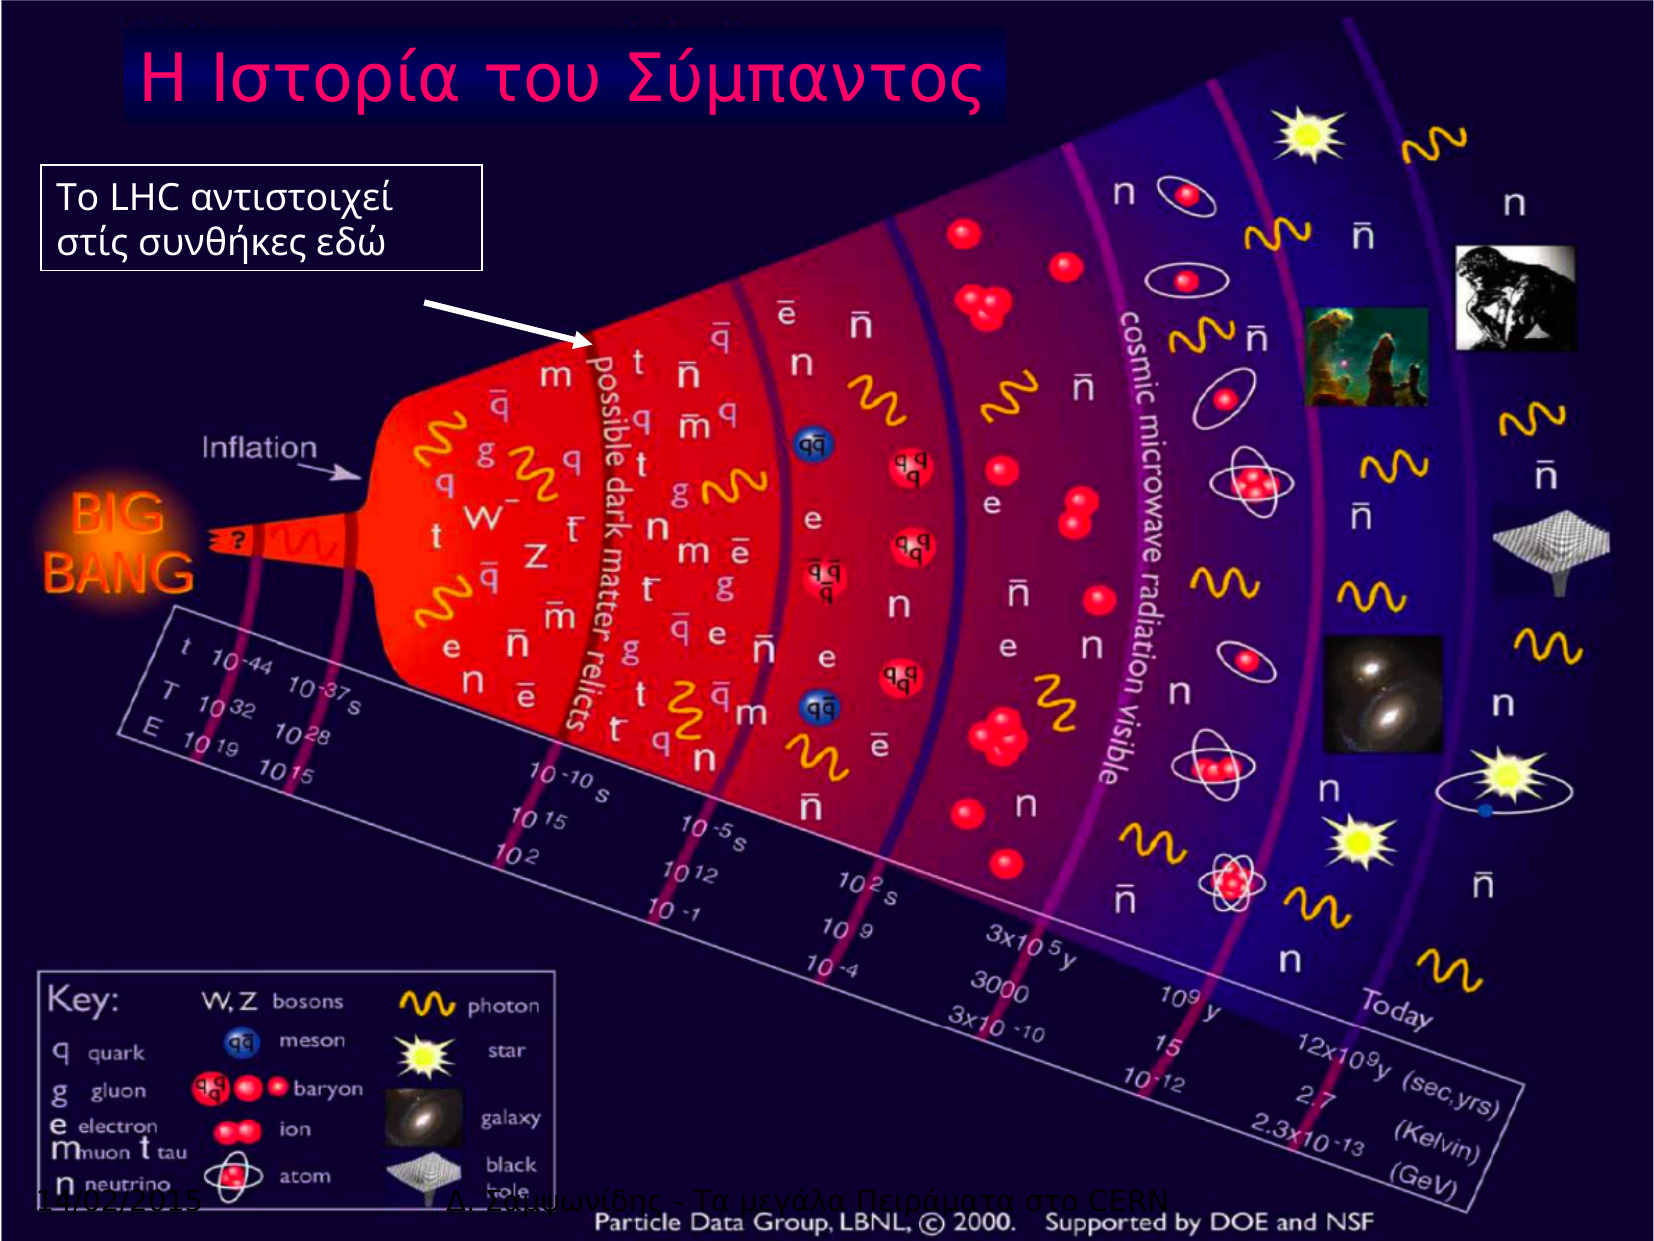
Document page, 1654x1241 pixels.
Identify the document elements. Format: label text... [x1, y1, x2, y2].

picture [0, 0, 1654, 1241]
text_box Δ. Σαμψωνίδης - Τα μεγάλα Πειράματα στο CERN [392, 1174, 1225, 1241]
text_box Η Ιστορία του Σύμπαντος [123, 27, 1006, 123]
text_box Το LHC αντιστοιχεί στίς συνθήκες εδώ [41, 165, 483, 271]
text_box 14/02/2015 [20, 1174, 392, 1241]
